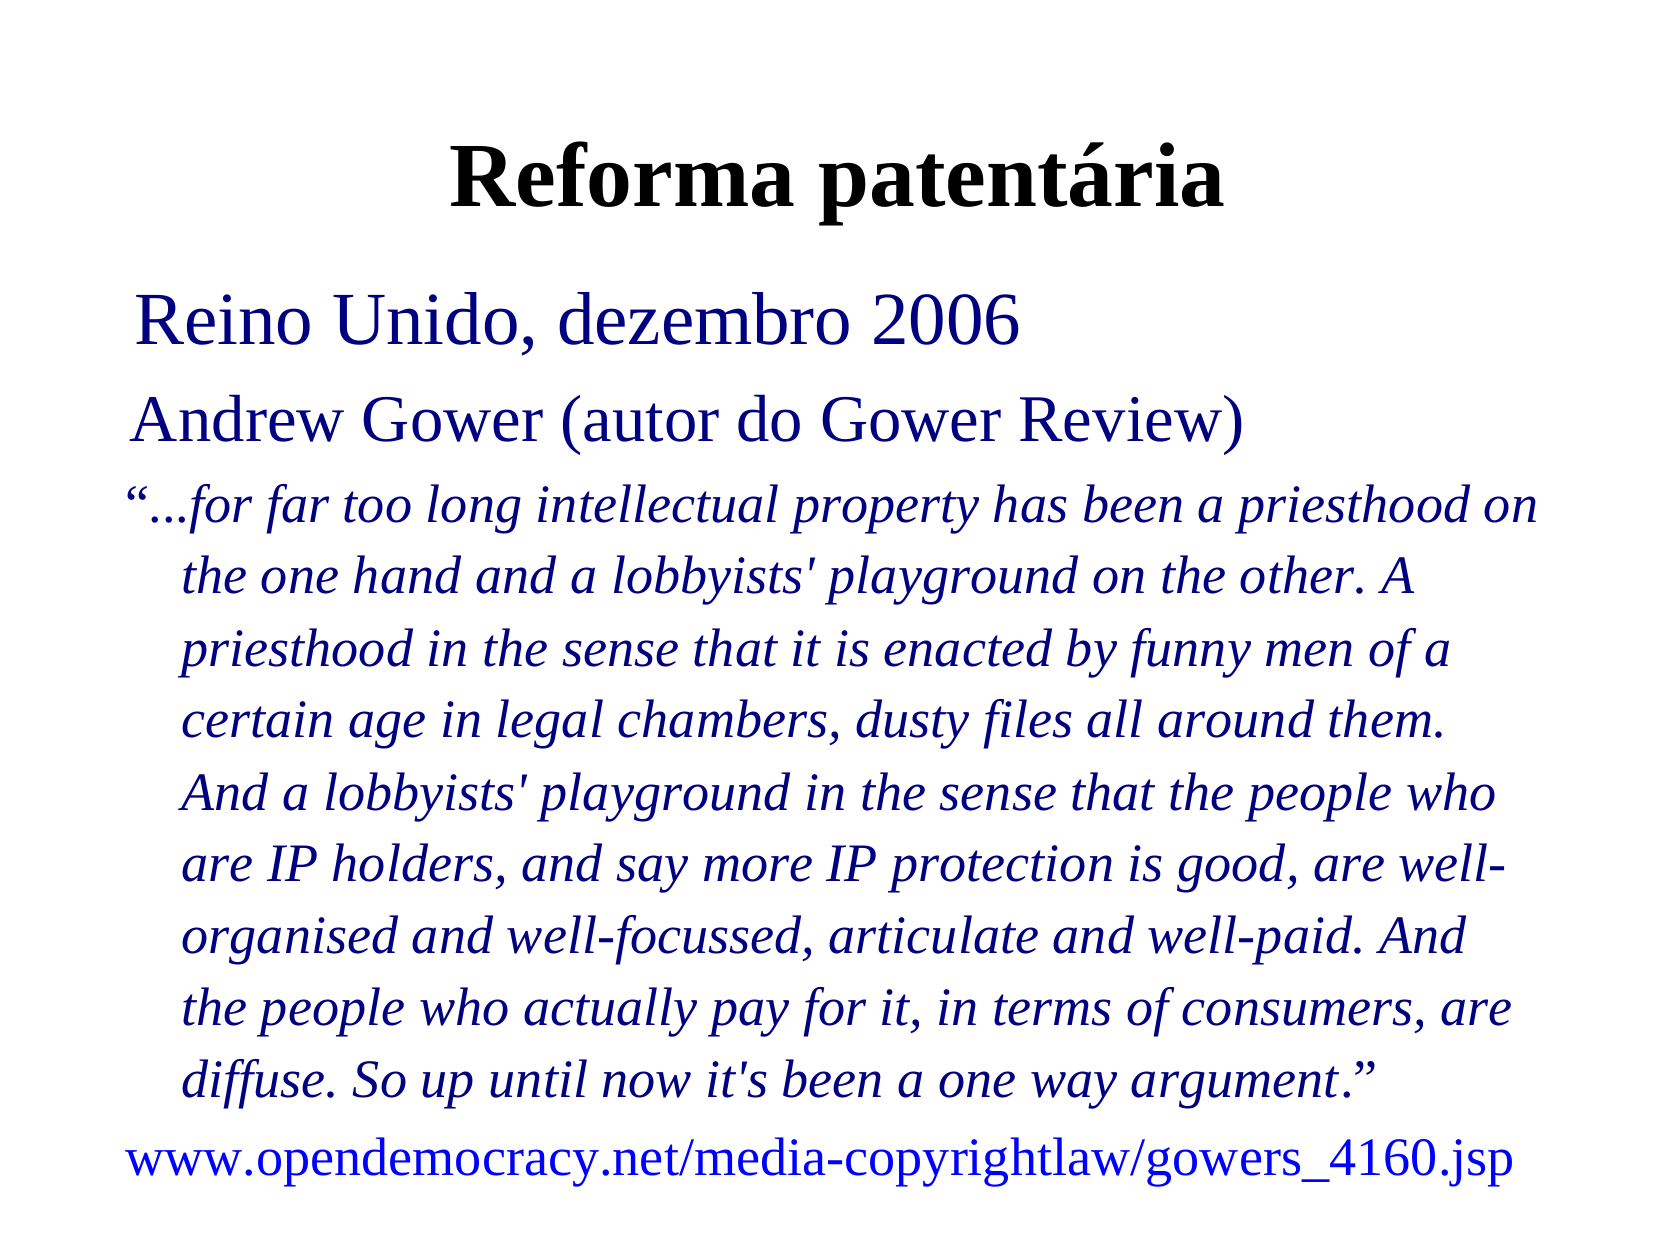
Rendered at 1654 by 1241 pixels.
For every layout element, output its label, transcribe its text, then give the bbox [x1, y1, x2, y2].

text_box Reino Unido, dezembro 2006 Andrew Gower (autor do Gower Review) “...for far too long intellectual property has been a priesthood on the one hand and a lobbyists' playground on the other. A priesthood in the sense that it is enacted by funny men of a certain age in legal chambers, dusty files all around them. And a lobbyists' playground in the sense that the people who are IP holders, and say more IP protection is good, are well-organised and well-focussed, articulate and well-paid. And the people who actually pay for it, in terms of consumers, are diffuse. So up until now it's been a one way argument.” www.opendemocracy.net/media-copyrightlaw/gowers_4160.jsp [125, 261, 1546, 1172]
title Reforma patentária [161, 81, 1516, 261]
